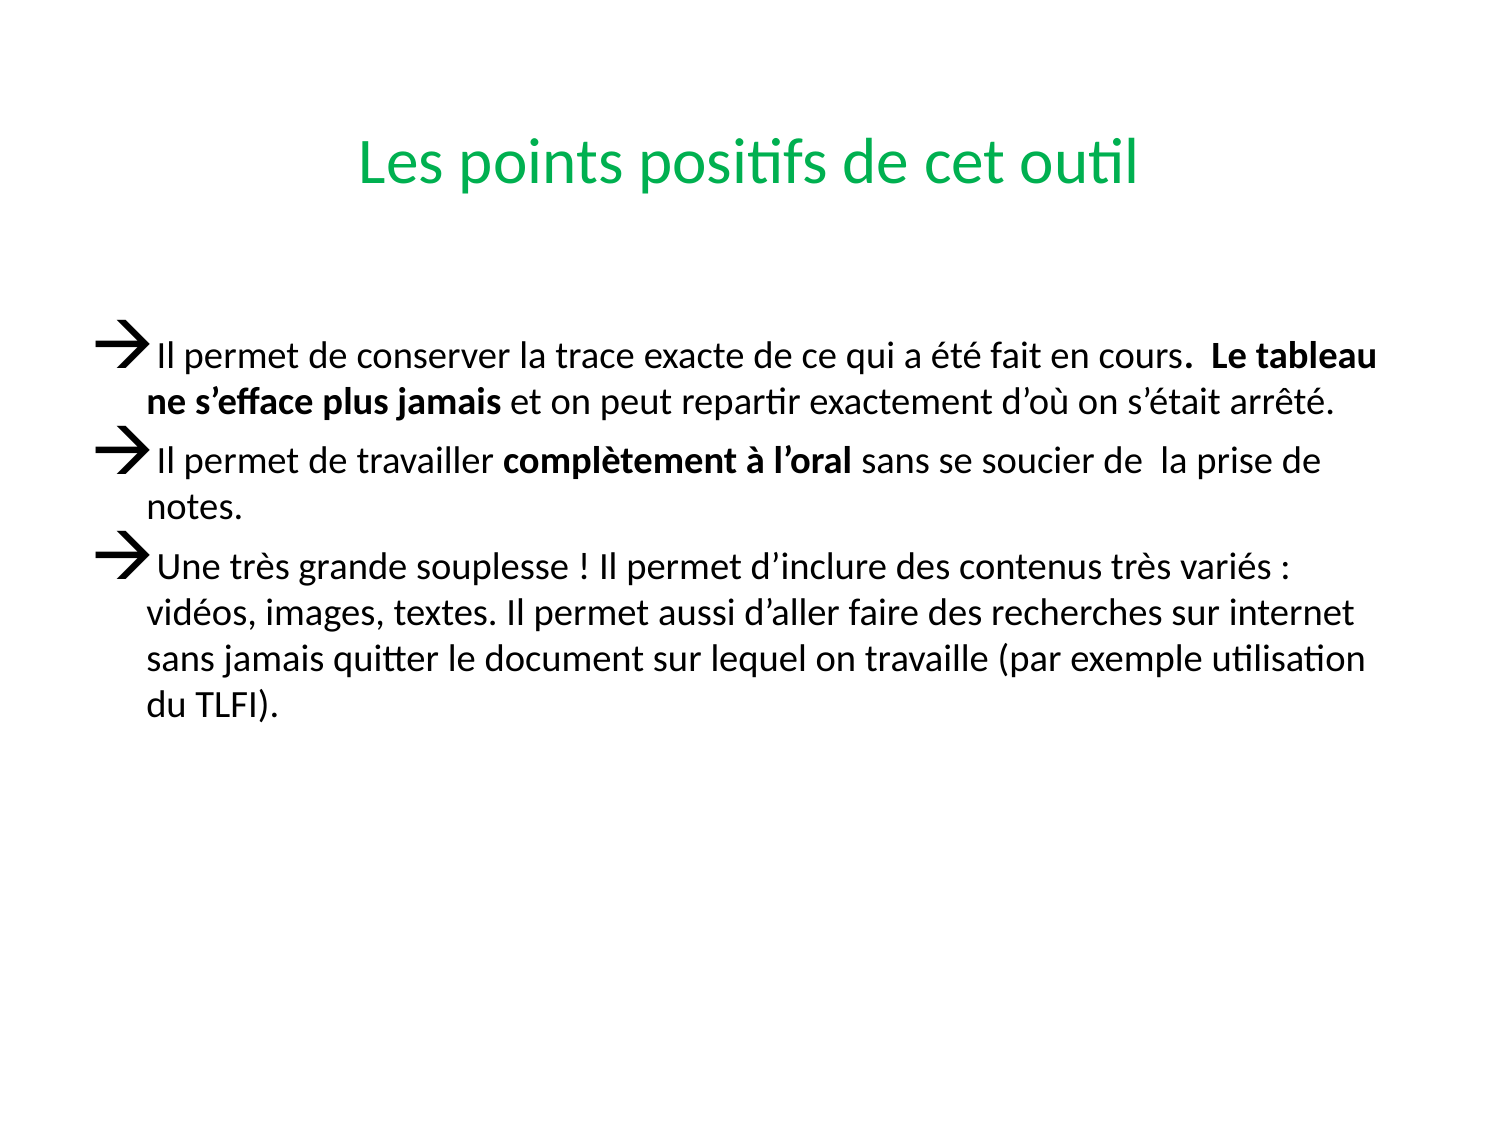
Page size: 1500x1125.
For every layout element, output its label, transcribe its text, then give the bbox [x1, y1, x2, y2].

list Il permet de conserver la trace exacte de ce qui a été fait en cours. Le tableau ne s’efface plus jamais et on peut repartir exactement d’où on s’était arrêté. Il permet de travailler complètement à l’oral sans se soucier de la prise de notes. Une très grande souplesse ! Il permet d’inclure des contenus très variés : vidéos, images, textes. Il permet aussi d’aller faire des recherches sur internet sans jamais quitter le document sur lequel on travaille (par exemple utilisation du TLFI). [75, 262, 1425, 1005]
title Les points positifs de cet outil [75, 45, 1425, 233]
